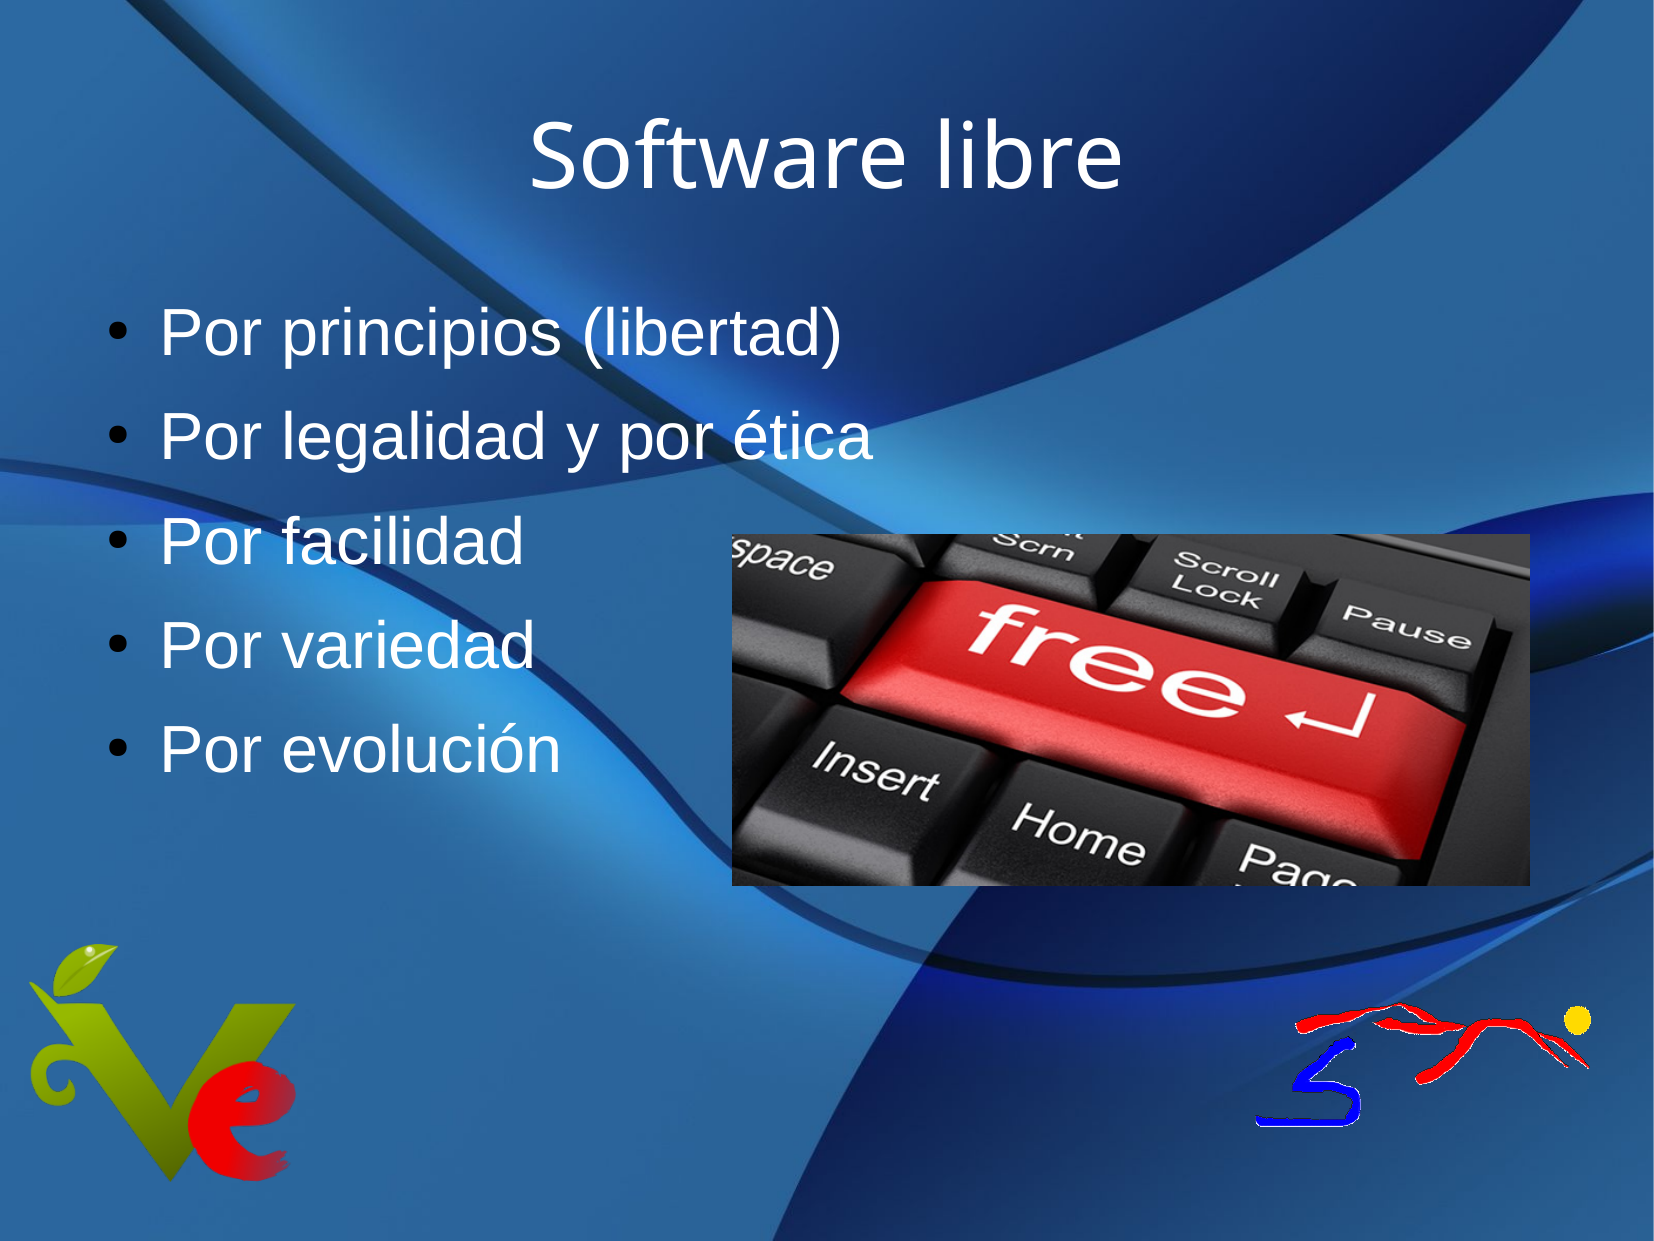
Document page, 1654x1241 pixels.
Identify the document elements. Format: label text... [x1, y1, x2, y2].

title Software libre [82, 49, 1571, 257]
list Por principios (libertad) Por legalidad y por ética Por facilidad Por variedad Por evolución [88, 295, 1577, 1015]
picture [0, 0, 1654, 1241]
